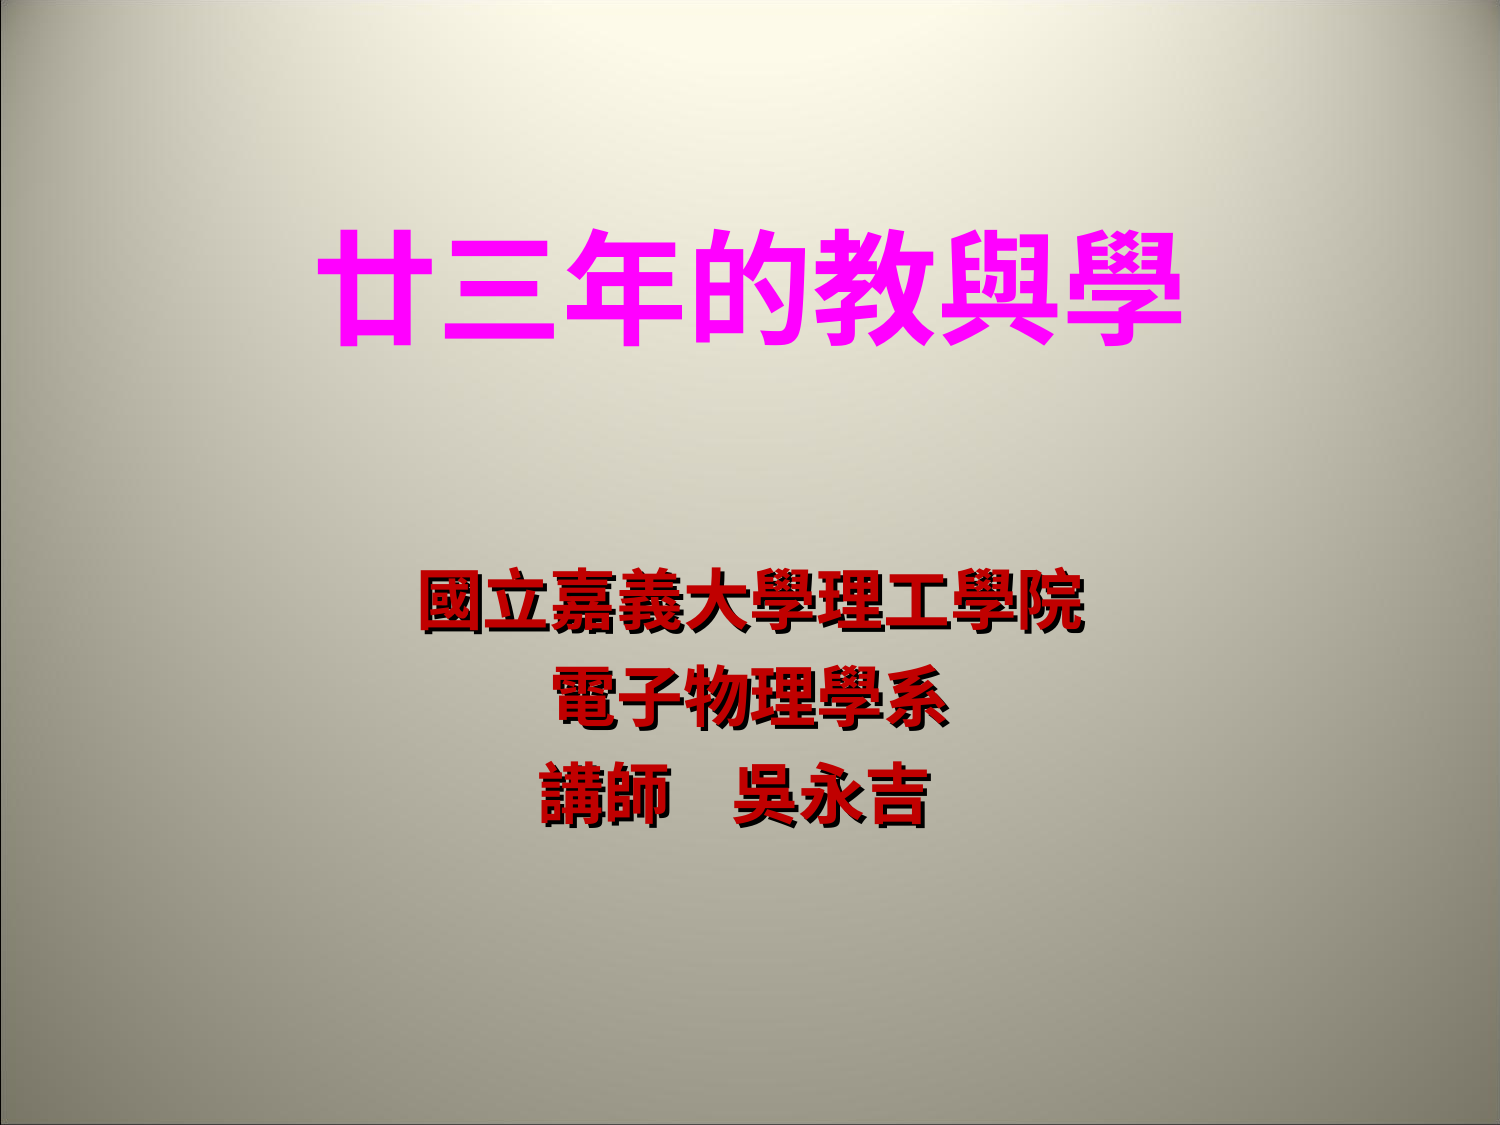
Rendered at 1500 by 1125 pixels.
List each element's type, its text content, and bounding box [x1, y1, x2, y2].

subtitle 國立嘉義大學理工學院 電子物理學系 講師 吳永吉 [225, 550, 1276, 839]
title 廿三年的教與學 [112, 125, 1388, 445]
